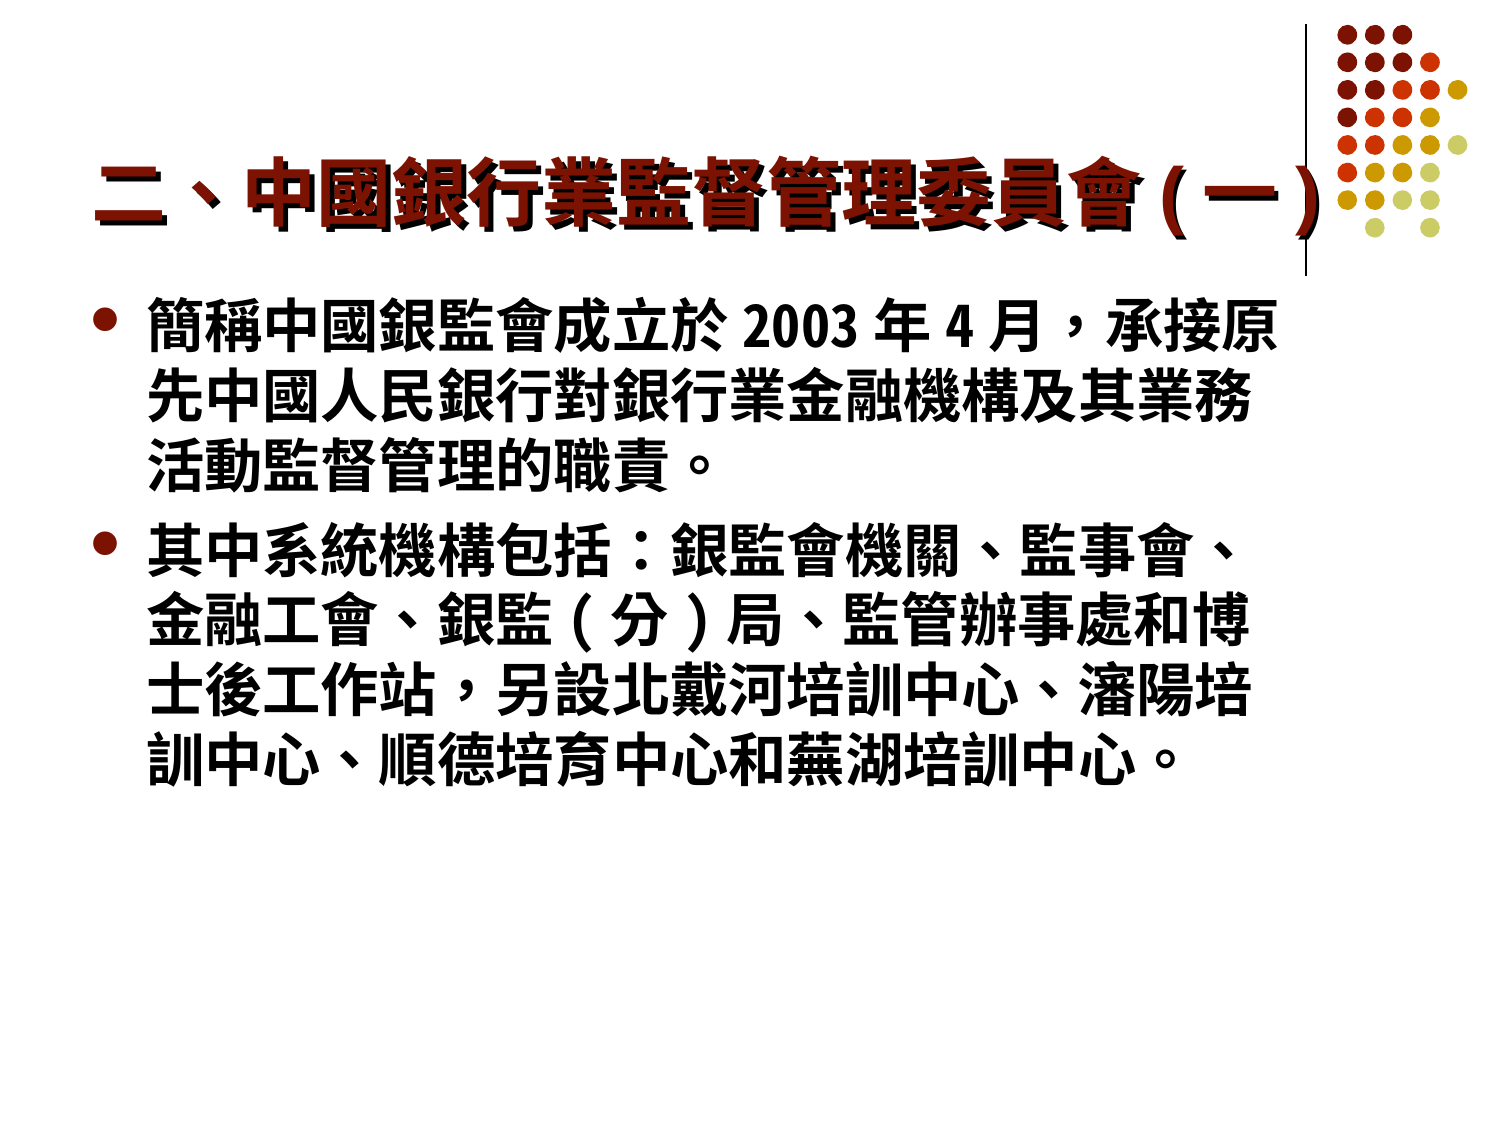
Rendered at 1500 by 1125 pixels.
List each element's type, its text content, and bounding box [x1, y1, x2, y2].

title 二、中國銀行業監督管理委員會(一) [76, 31, 1377, 244]
list 簡稱中國銀監會成立於2003年4月，承接原先中國人民銀行對銀行業金融機構及其業務活動監督管理的職責。 其中系統機構包括：銀監會機關、監事會、金融工會、銀監(分)局、監管辦事處和博士後工作站，另設北戴河培訓中心、瀋陽培訓中心、順德培育中心和蕪湖培訓中心。 [75, 282, 1306, 1006]
